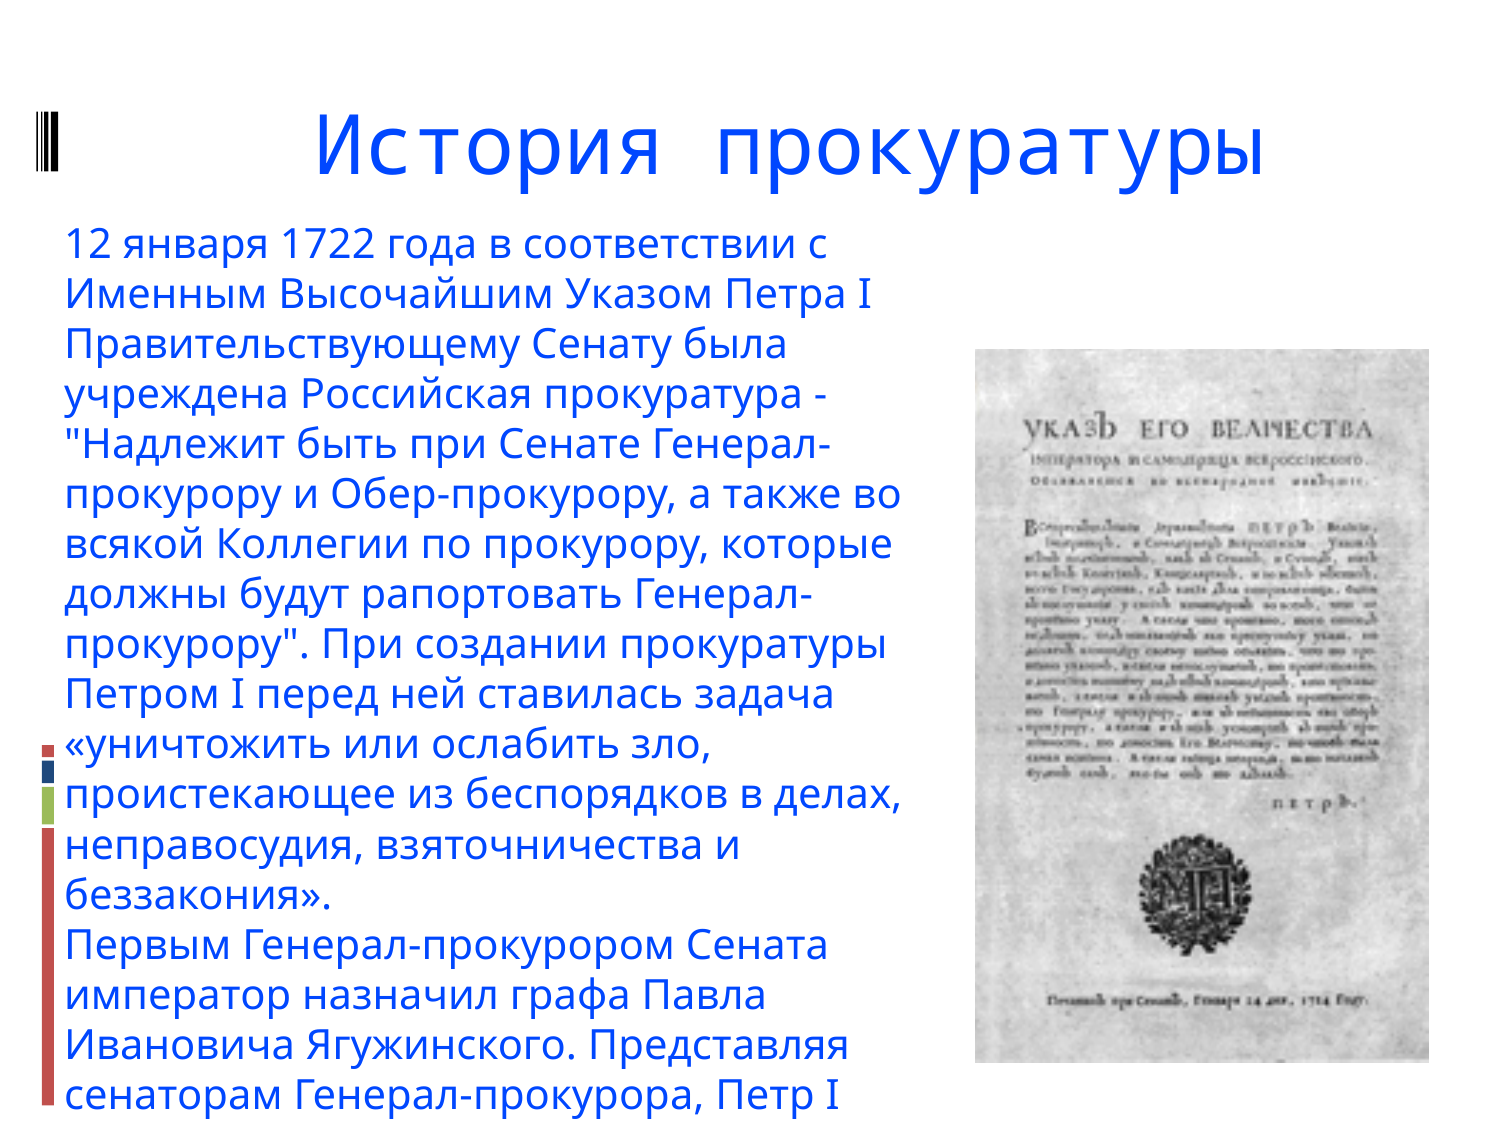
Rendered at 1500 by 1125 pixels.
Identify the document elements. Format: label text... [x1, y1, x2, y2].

title История прокуратуры [150, 83, 1425, 234]
picture [975, 349, 1429, 1063]
text_box 12 января 1722 года в соответствии с Именным Высочайшим Указом Петра I Правительствующему Сенату была учреждена Российская прокуратура - "Надлежит быть при Сенате Генерал-прокурору и Обер-прокурору, а также во всякой Коллегии по прокурору, которые должны будут рапортовать Генерал-прокурору". При создании прокуратуры Петром I перед ней ставилась задача «уничтожить или ослабить зло, проистекающее из беспорядков в делах, неправосудия, взяточничества и беззакония». Первым Генерал-прокурором Сената император назначил графа Павла Ивановича Ягужинского. Представляя сенаторам Генерал-прокурора, Петр I сказал: "Вот око мое, коим я буду все видеть". [49, 209, 975, 1125]
